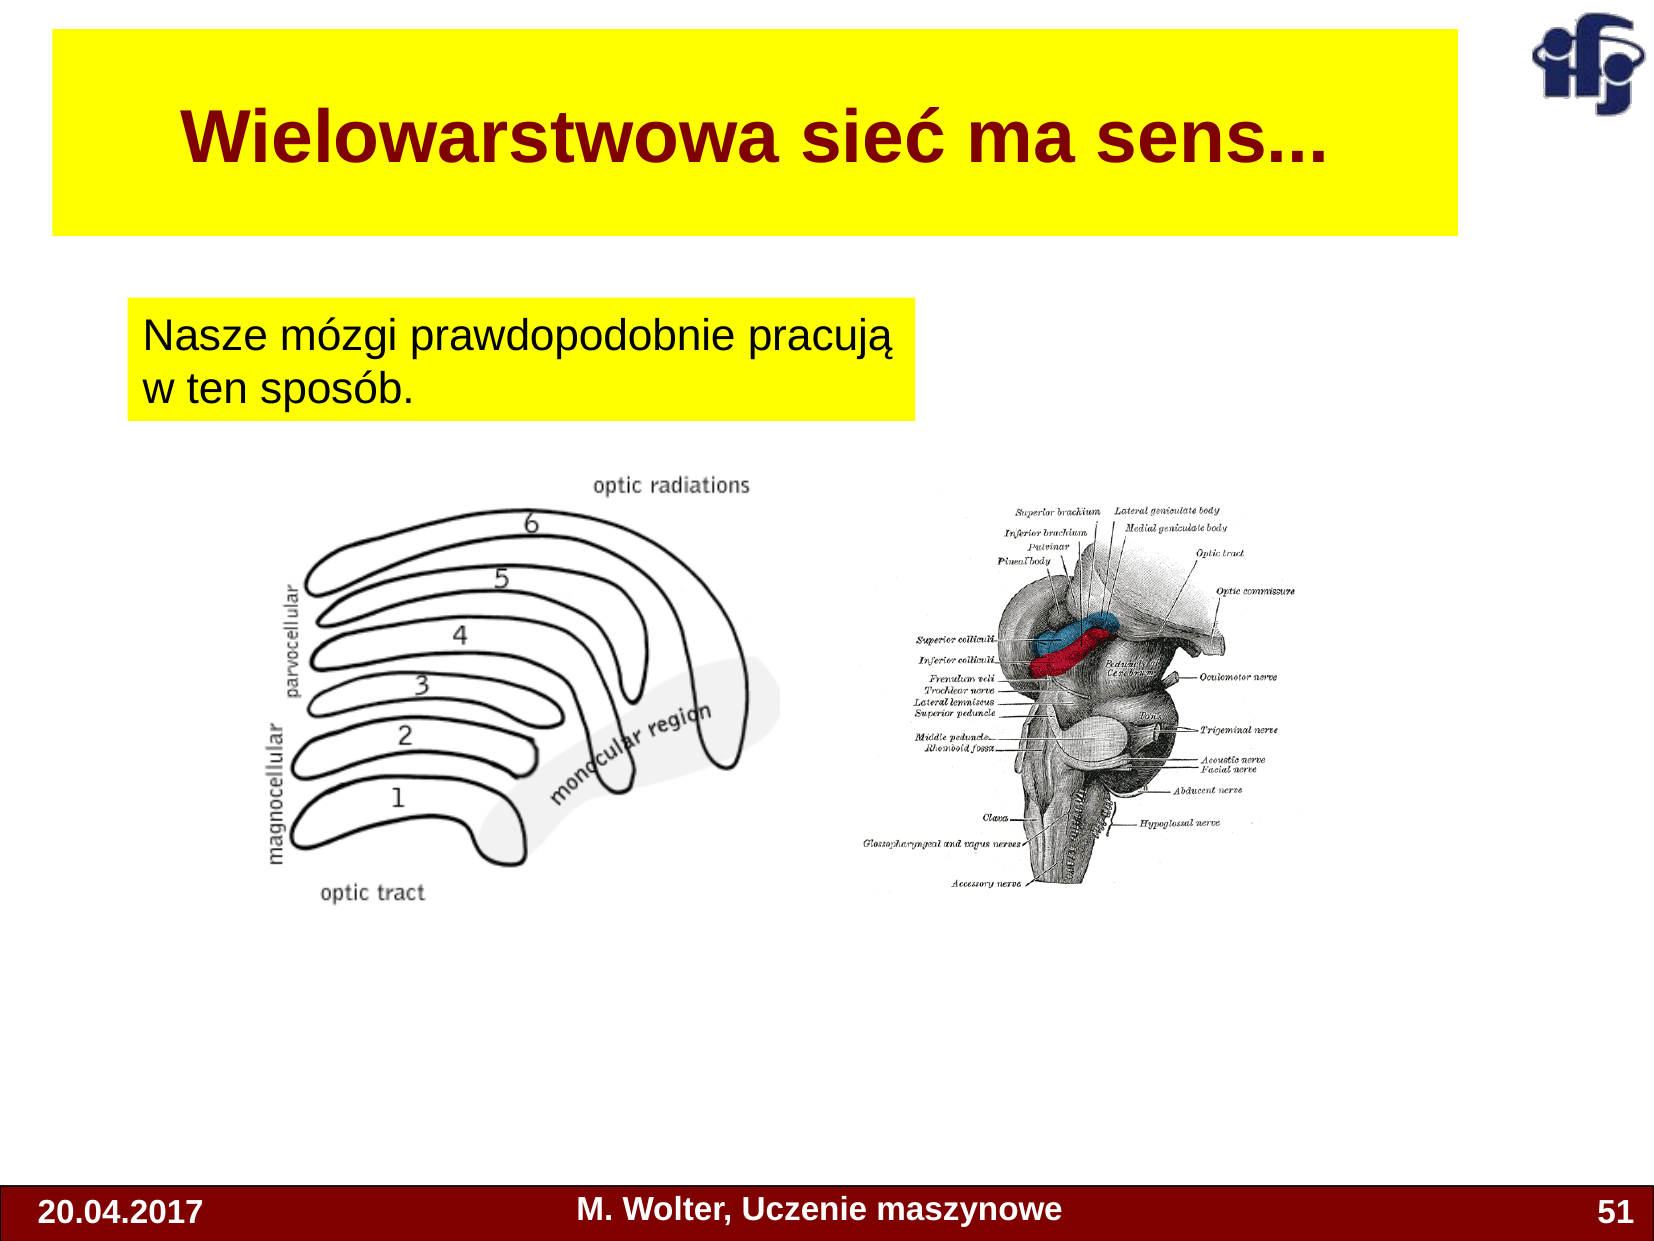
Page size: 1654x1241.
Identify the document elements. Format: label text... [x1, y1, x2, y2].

picture [1525, 0, 1654, 129]
text_box Nasze mózgi prawdopodobnie pracują w ten sposób. [127, 297, 916, 421]
picture [262, 469, 780, 916]
title Wielowarstwowa sieć ma sens... [52, 29, 1458, 236]
picture [859, 491, 1301, 895]
